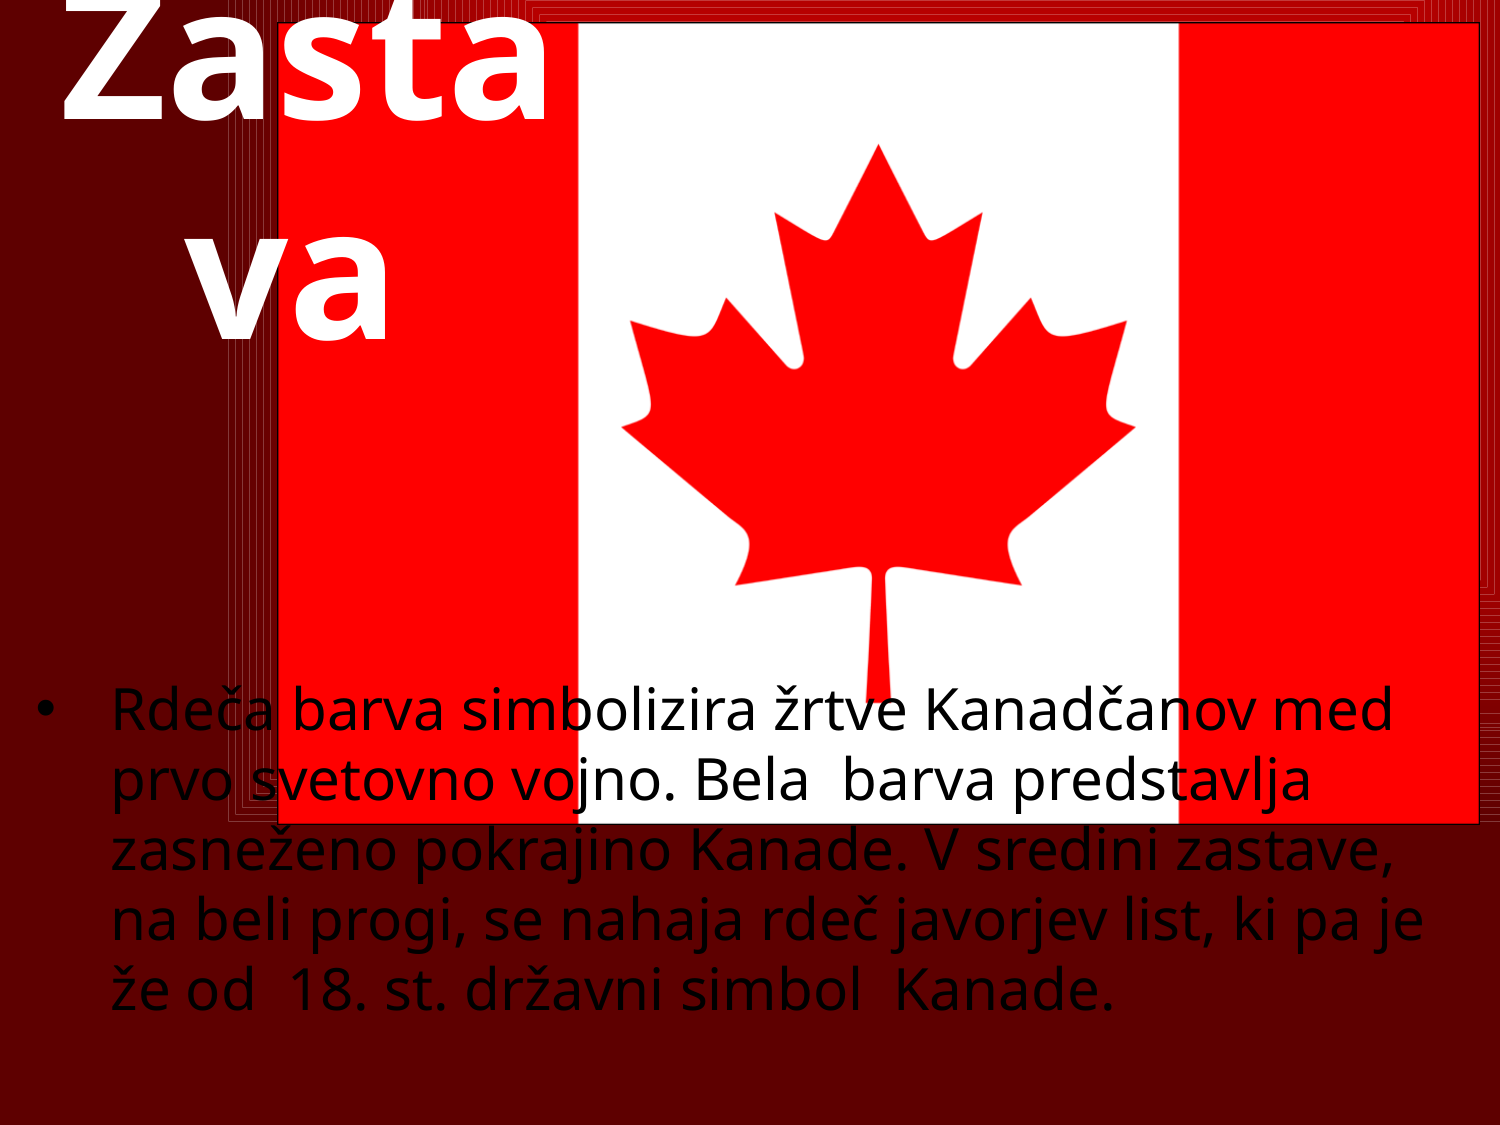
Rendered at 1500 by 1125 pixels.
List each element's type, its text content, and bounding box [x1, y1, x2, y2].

text_box Rdeča barva simbolizira žrtve Kanadčanov med prvo svetovno vojno. Bela barva predstavlja zasneženo pokrajino Kanade. V sredini zastave, na beli progi, se nahaja rdeč javorjev list, ki pa je že od 18. st. državni simbol Kanade. [20, 665, 1480, 1030]
picture [277, 22, 1480, 665]
picture [324, 293, 358, 321]
title Zastava [26, 22, 593, 290]
